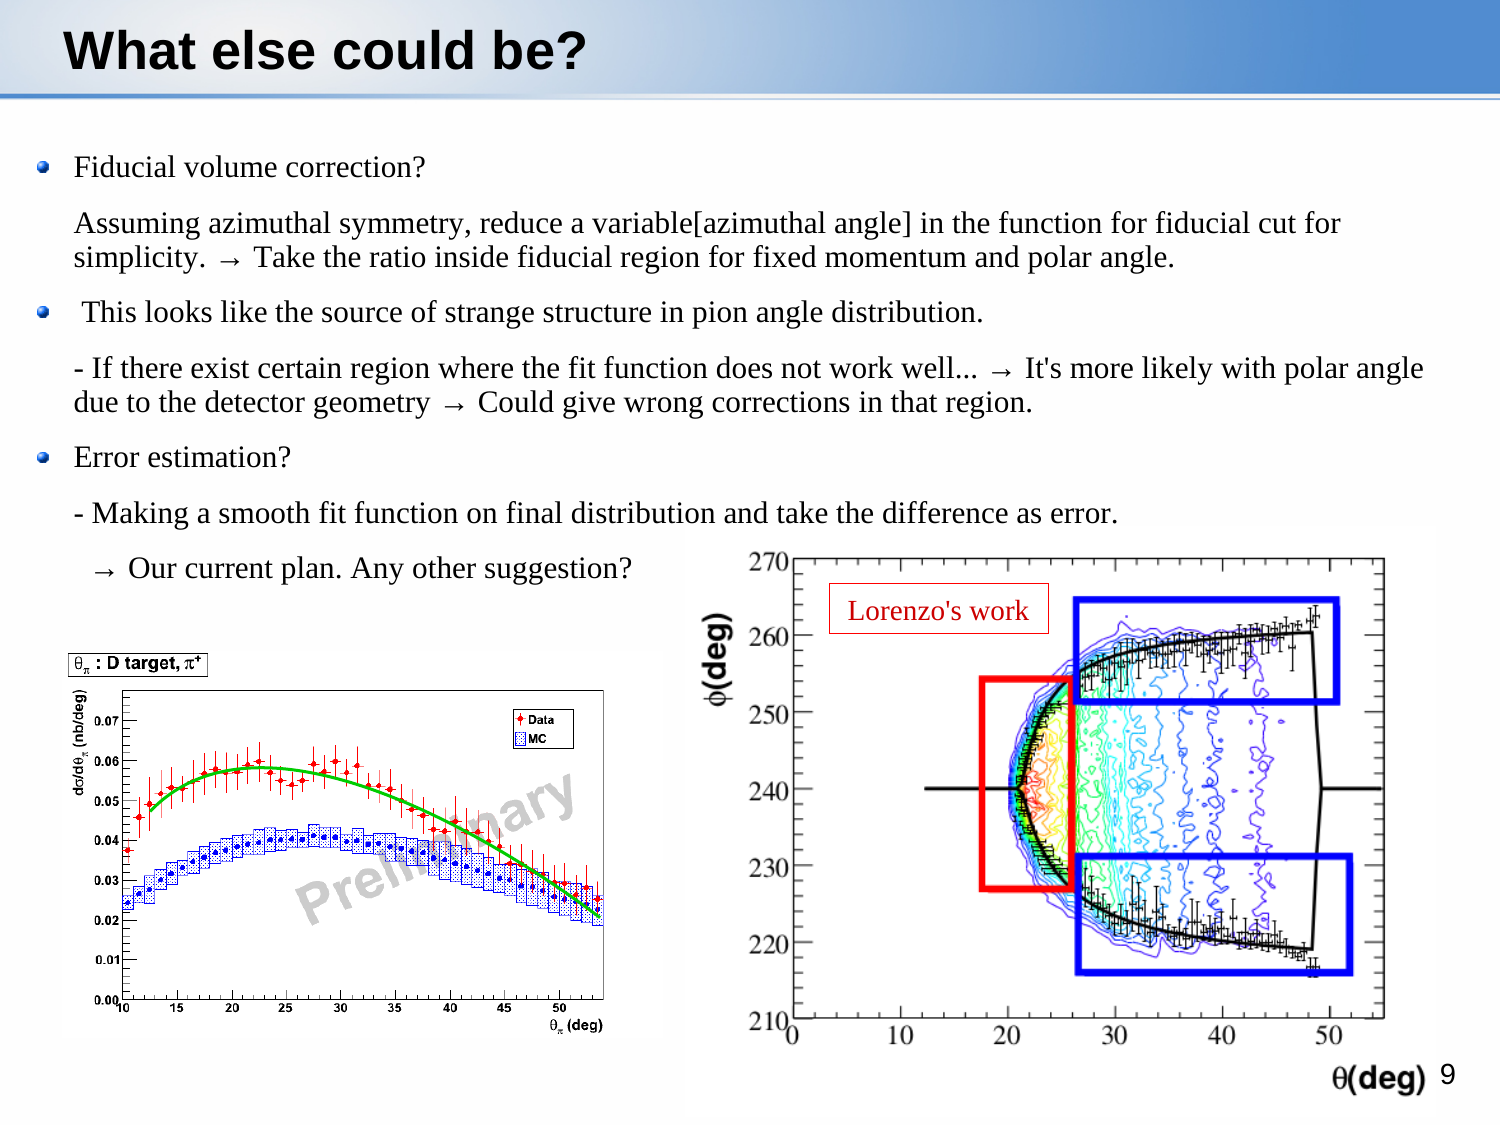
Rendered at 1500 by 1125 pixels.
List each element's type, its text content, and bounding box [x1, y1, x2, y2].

list Fiducial volume correction? Assuming azimuthal symmetry, reduce a variable[azimuthal angle] in the function for fiducial cut for simplicity. → Take the ratio inside fiducial region for fixed momentum and polar angle. This looks like the source of strange structure in pion angle distribution. - If there exist certain region where the fit function does not work well... → It's more likely with polar angle due to the detector geometry → Could give wrong corrections in that region. Error estimation? - Making a smooth fit function on final distribution and take the difference as error. → Our current plan. Any other suggestion? [37, 149, 1436, 1088]
text_box Lorenzo's work [829, 583, 1049, 634]
picture [0, 0, 1500, 1125]
title What else could be? [49, 12, 1463, 94]
